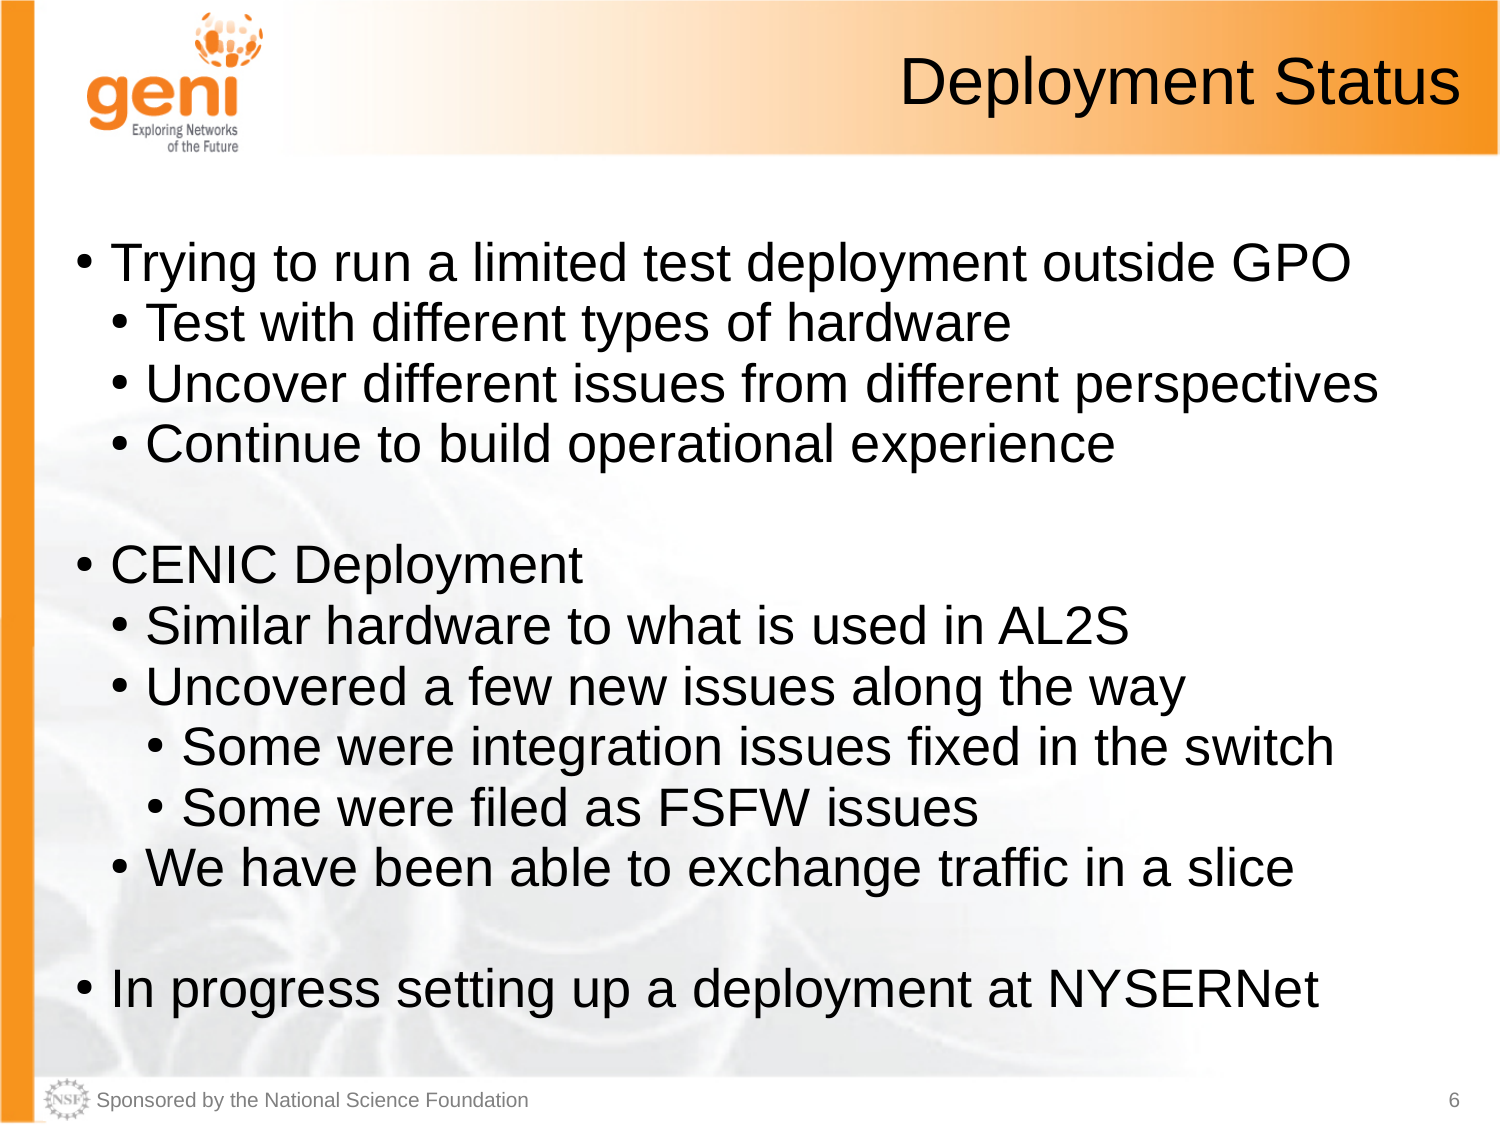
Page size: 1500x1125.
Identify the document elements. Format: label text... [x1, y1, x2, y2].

picture [0, 0, 1500, 1125]
title Deployment Status [112, 0, 1463, 163]
text_box Trying to run a limited test deployment outside GPO Test with different types of hardware Uncover different issues from different perspectives Continue to build operational experience CENIC Deployment Similar hardware to what is used in AL2S Uncovered a few new issues along the way Some were integration issues fixed in the switch Some were filed as FSFW issues We have been able to exchange traffic in a slice In progress setting up a deployment at NYSERNet [60, 224, 1471, 1030]
